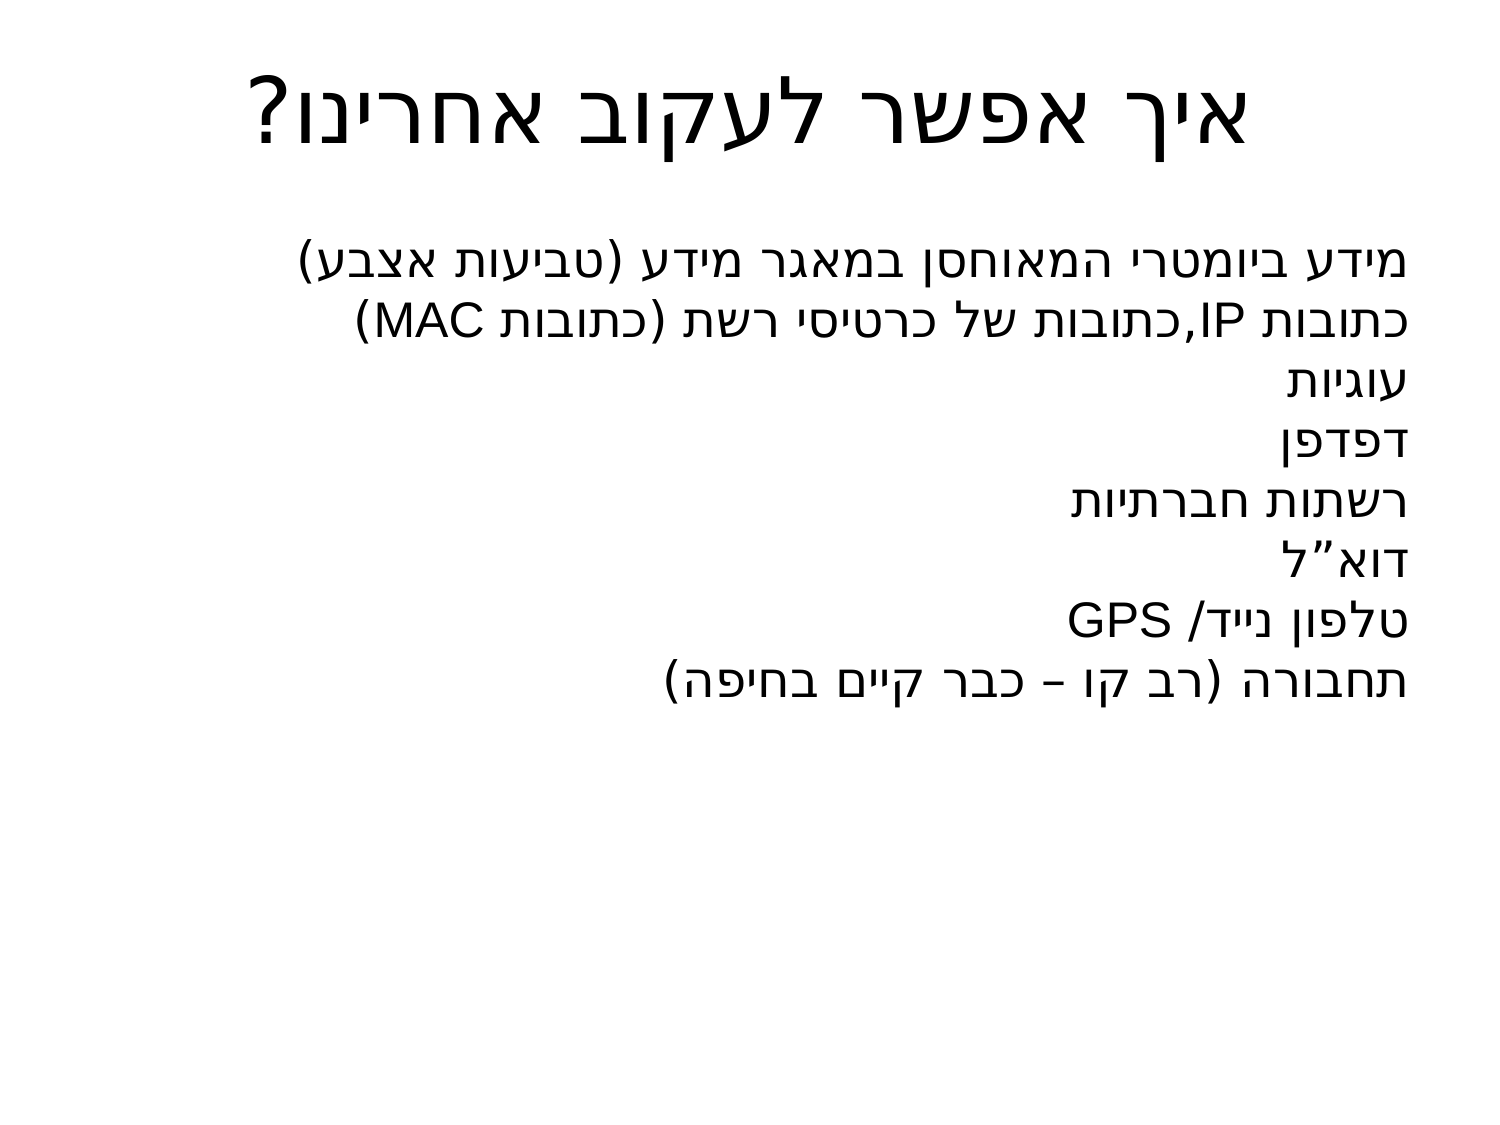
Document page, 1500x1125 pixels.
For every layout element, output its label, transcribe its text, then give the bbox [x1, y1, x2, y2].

text_box איך אפשר לעקוב אחרינו? [75, 45, 1425, 219]
text_box מידע ביומטרי המאוחסן במאגר מידע (טביעות אצבע) כתובות IP,כתובות של כרטיסי רשת (כתובות MAC) עוגיות דפדפן רשתות חברתיות דוא”ל טלפון נייד/ GPS תחבורה (רב קו – כבר קיים בחיפה) [75, 219, 1425, 1074]
